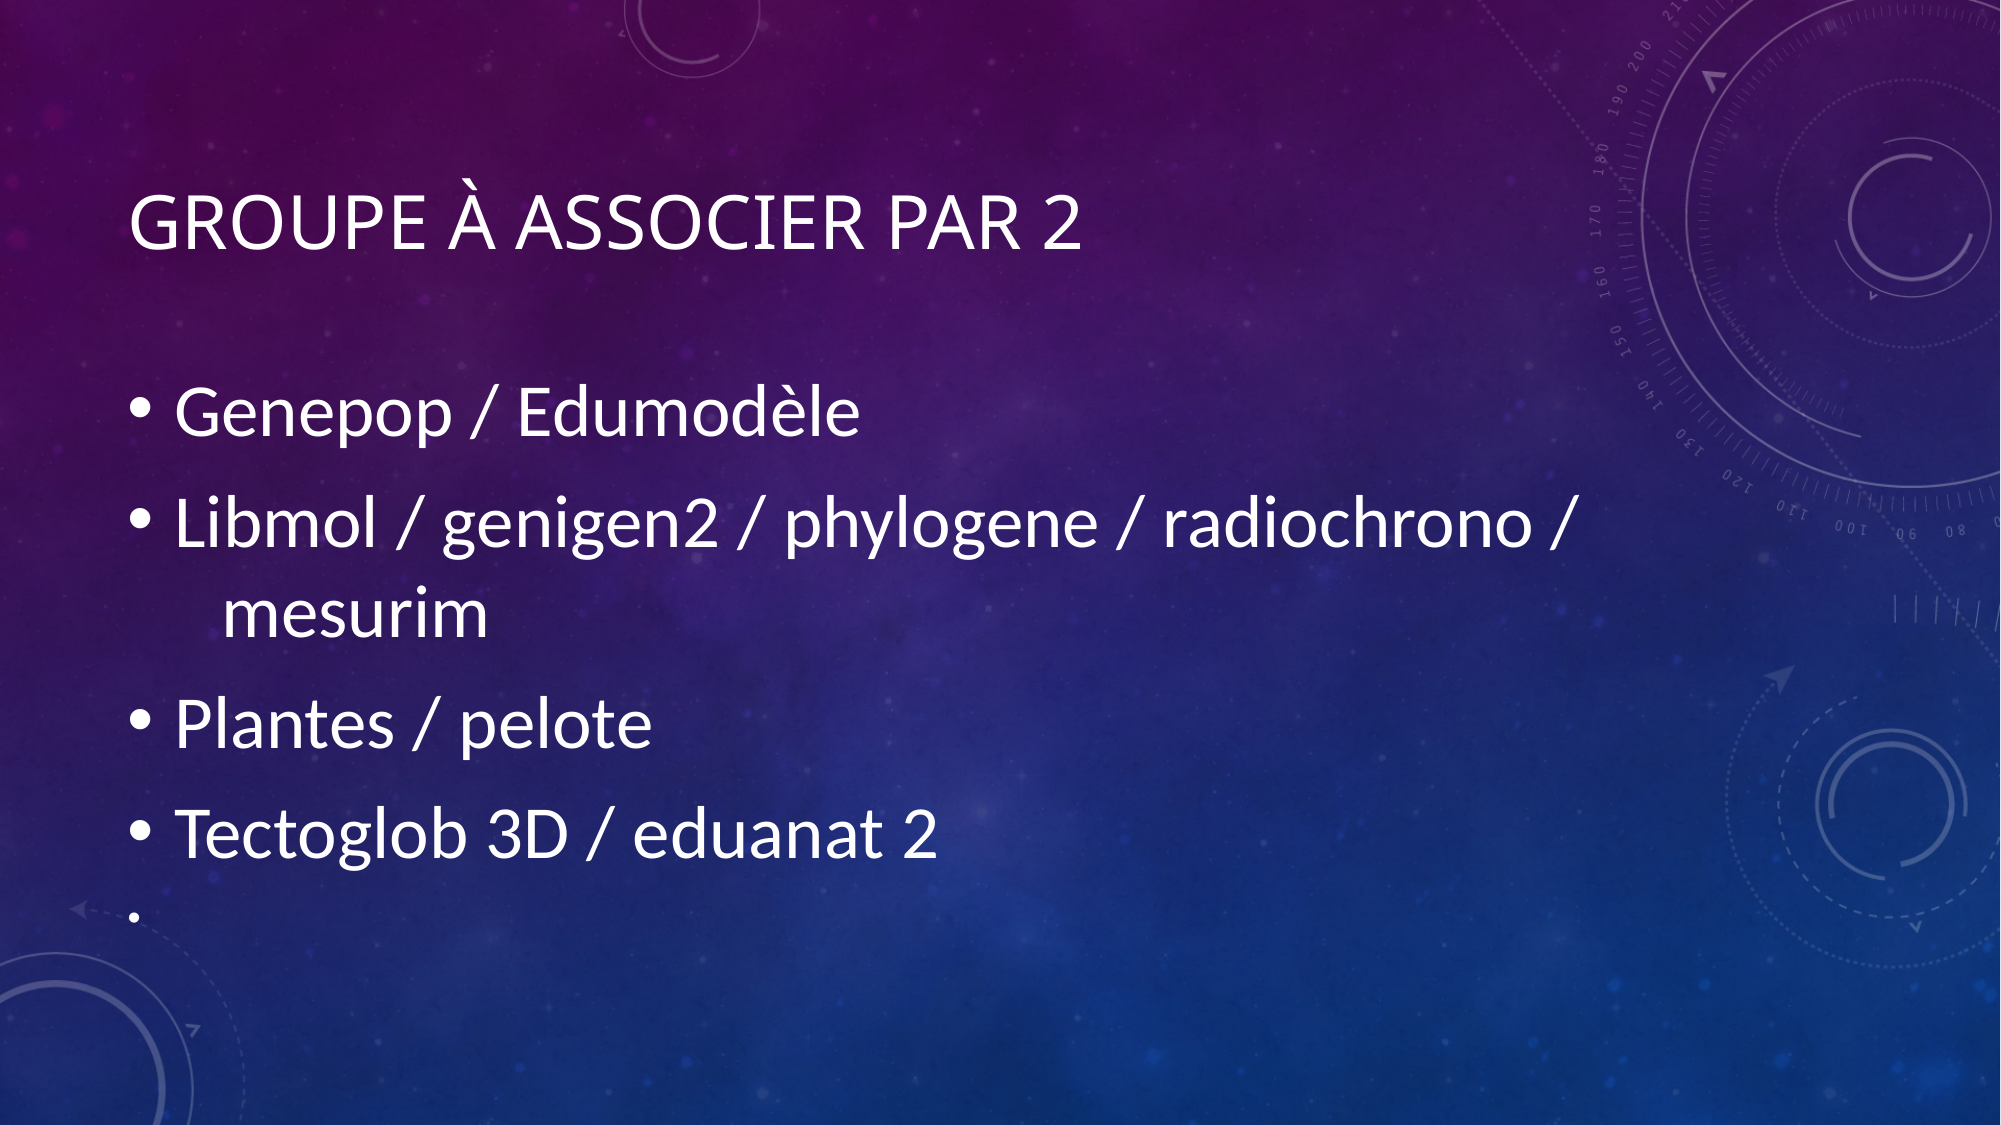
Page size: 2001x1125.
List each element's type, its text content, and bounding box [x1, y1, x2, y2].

list Genepop / Edumodèle Libmol / genigen2 / phylogene / radiochrono / mesurim Plantes / pelote Tectoglob 3D / eduanat 2 [112, 351, 1775, 950]
title Groupe à associer par 2 [112, 99, 1775, 339]
